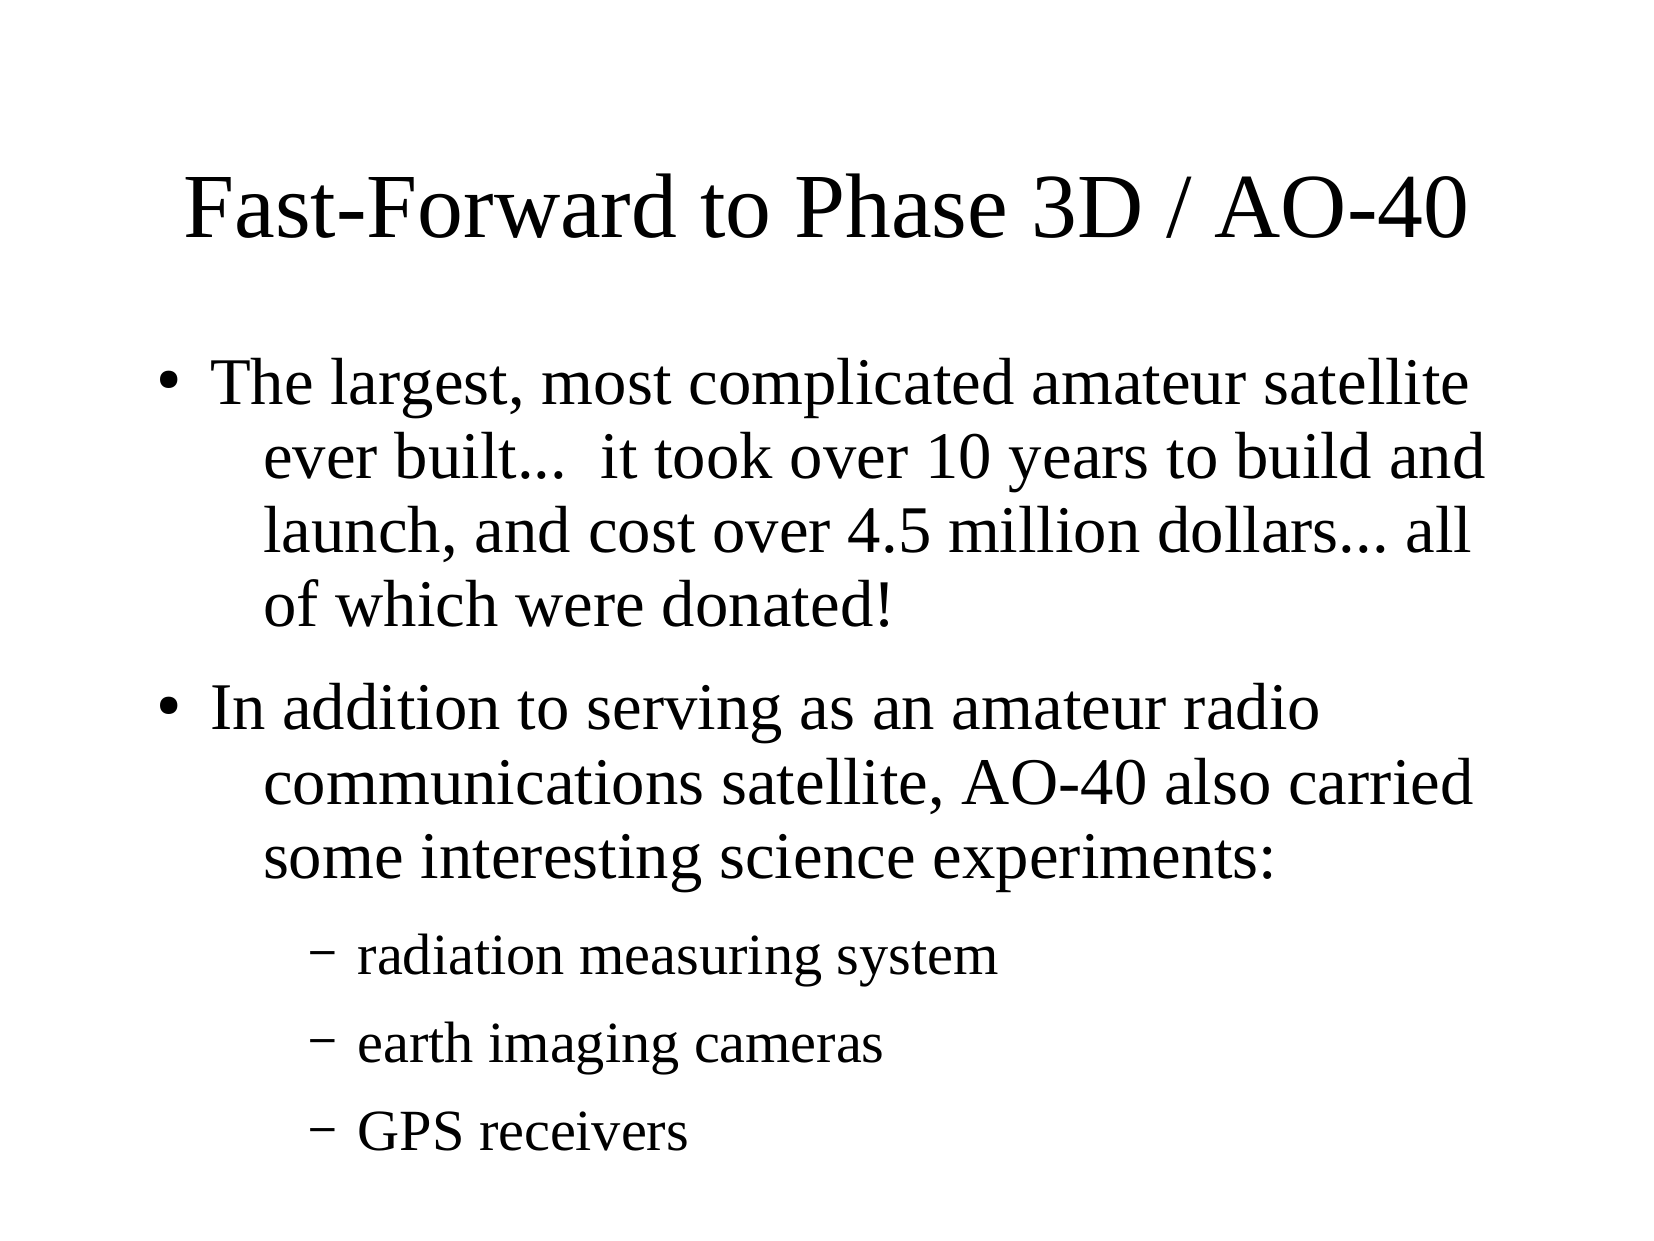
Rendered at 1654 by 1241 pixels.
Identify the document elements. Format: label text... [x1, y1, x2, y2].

list The largest, most complicated amateur satellite ever built... it took over 10 years to build and launch, and cost over 4.5 million dollars... all of which were donated! In addition to serving as an amateur radio communications satellite, AO-40 also carried some interesting science experiments: radiation measuring system earth imaging cameras GPS receivers [121, 344, 1534, 1164]
title Fast-Forward to Phase 3D / AO-40 [121, 102, 1534, 311]
